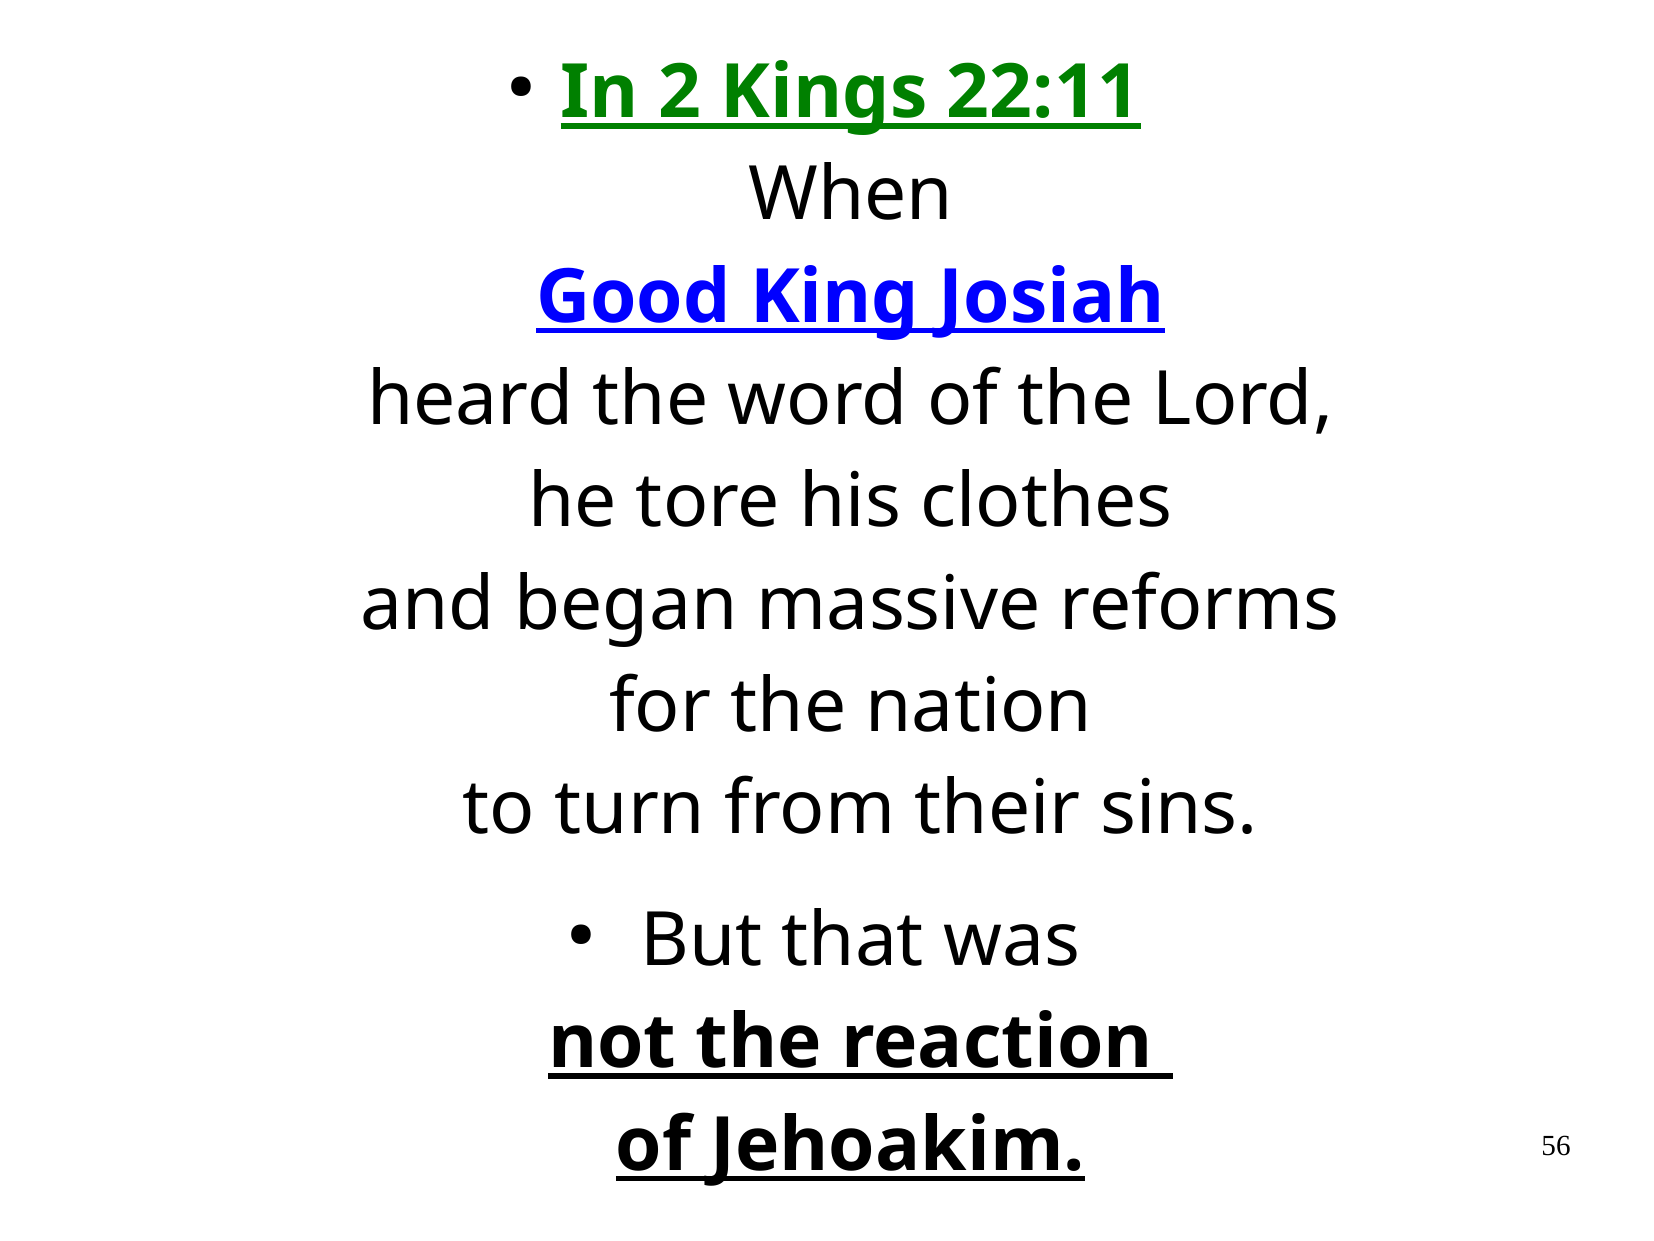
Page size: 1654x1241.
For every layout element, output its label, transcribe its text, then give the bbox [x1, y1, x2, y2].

list In 2 Kings 22:11 When Good King Josiah heard the word of the Lord, he tore his clothes and began massive reforms for the nation to turn from their sins. But that was not the reaction of Jehoakim. [37, 37, 1613, 1238]
